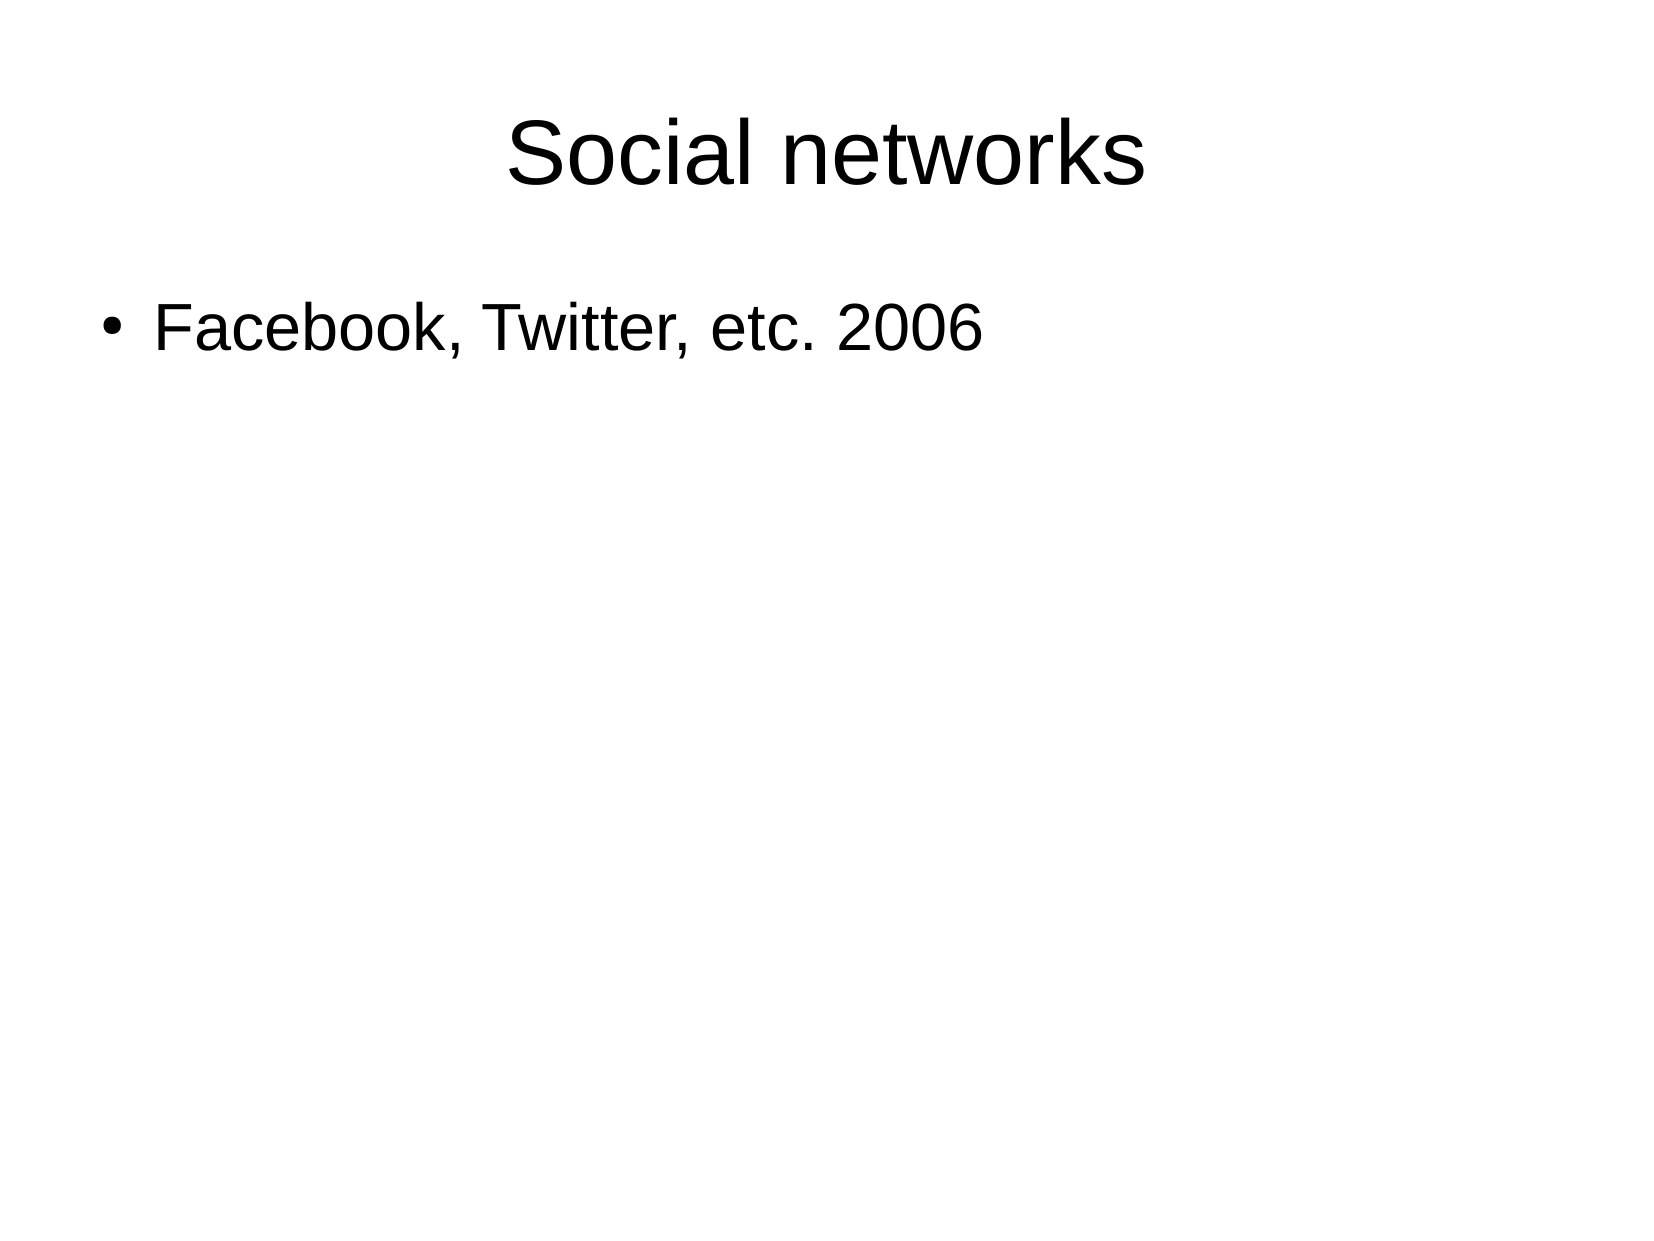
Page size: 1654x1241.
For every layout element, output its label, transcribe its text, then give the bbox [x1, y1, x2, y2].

list Facebook, Twitter, etc. 2006 [82, 290, 1571, 1010]
title Social networks [82, 49, 1571, 257]
